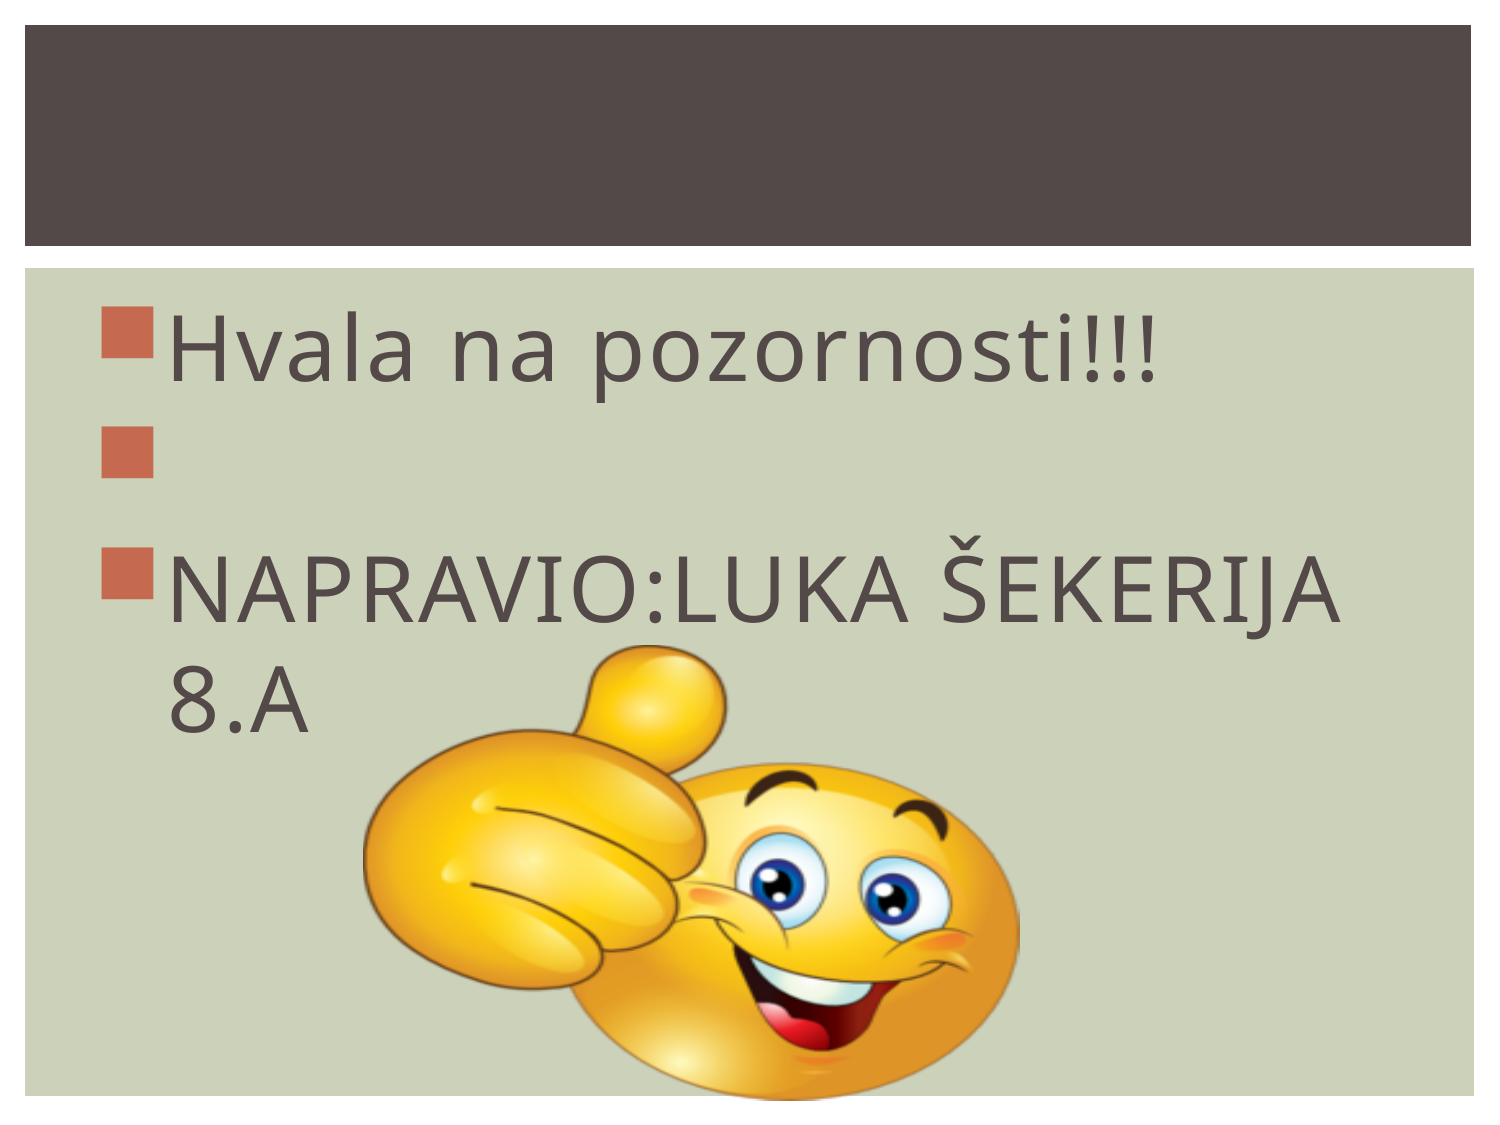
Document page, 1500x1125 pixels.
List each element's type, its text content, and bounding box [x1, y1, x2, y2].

picture [363, 645, 1020, 1101]
list Hvala na pozornosti!!! NAPRAVIO:LUKA ŠEKERIJA 8.A [62, 281, 1442, 1006]
